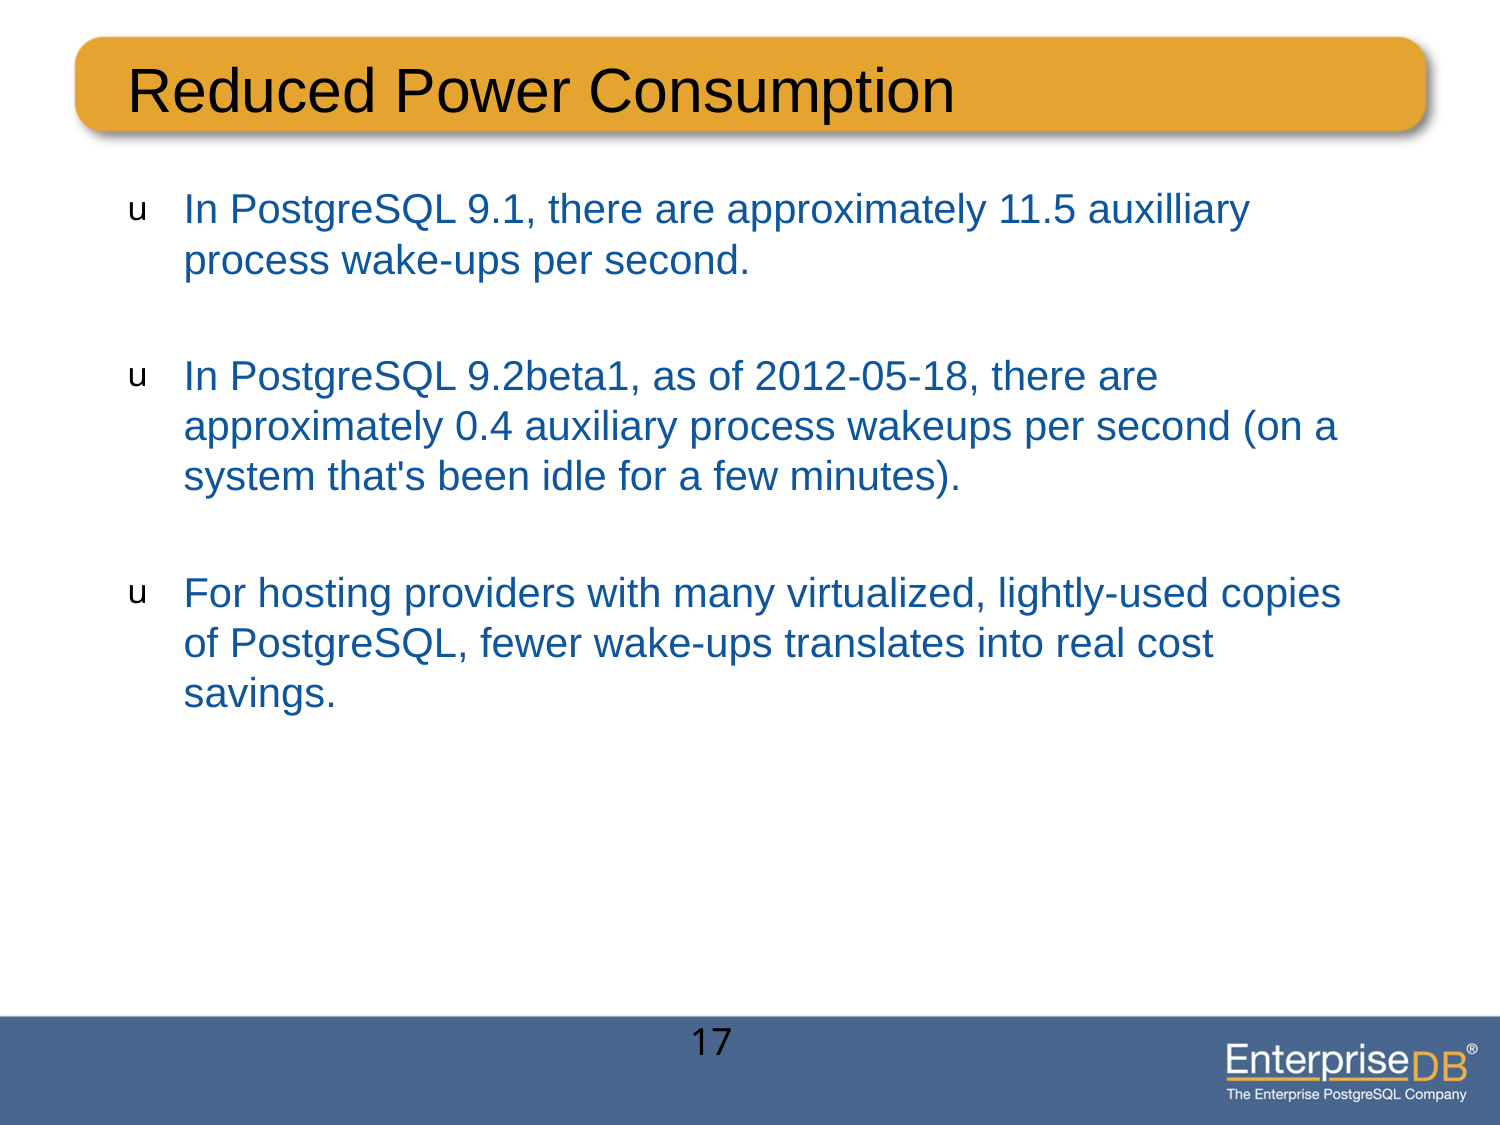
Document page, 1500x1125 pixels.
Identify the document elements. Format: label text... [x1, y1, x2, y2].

picture [0, 0, 1500, 1125]
slide_number <number> [675, 1010, 825, 1125]
list In PostgreSQL 9.1, there are approximately 11.5 auxilliary process wake-ups per second. In PostgreSQL 9.2beta1, as of 2012-05-18, there are approximately 0.4 auxiliary process wakeups per second (on a system that's been idle for a few minutes). For hosting providers with many virtualized, lightly-used copies of PostgreSQL, fewer wake-ups translates into real cost savings. [112, 174, 1388, 963]
title Reduced Power Consumption [112, 37, 1388, 138]
